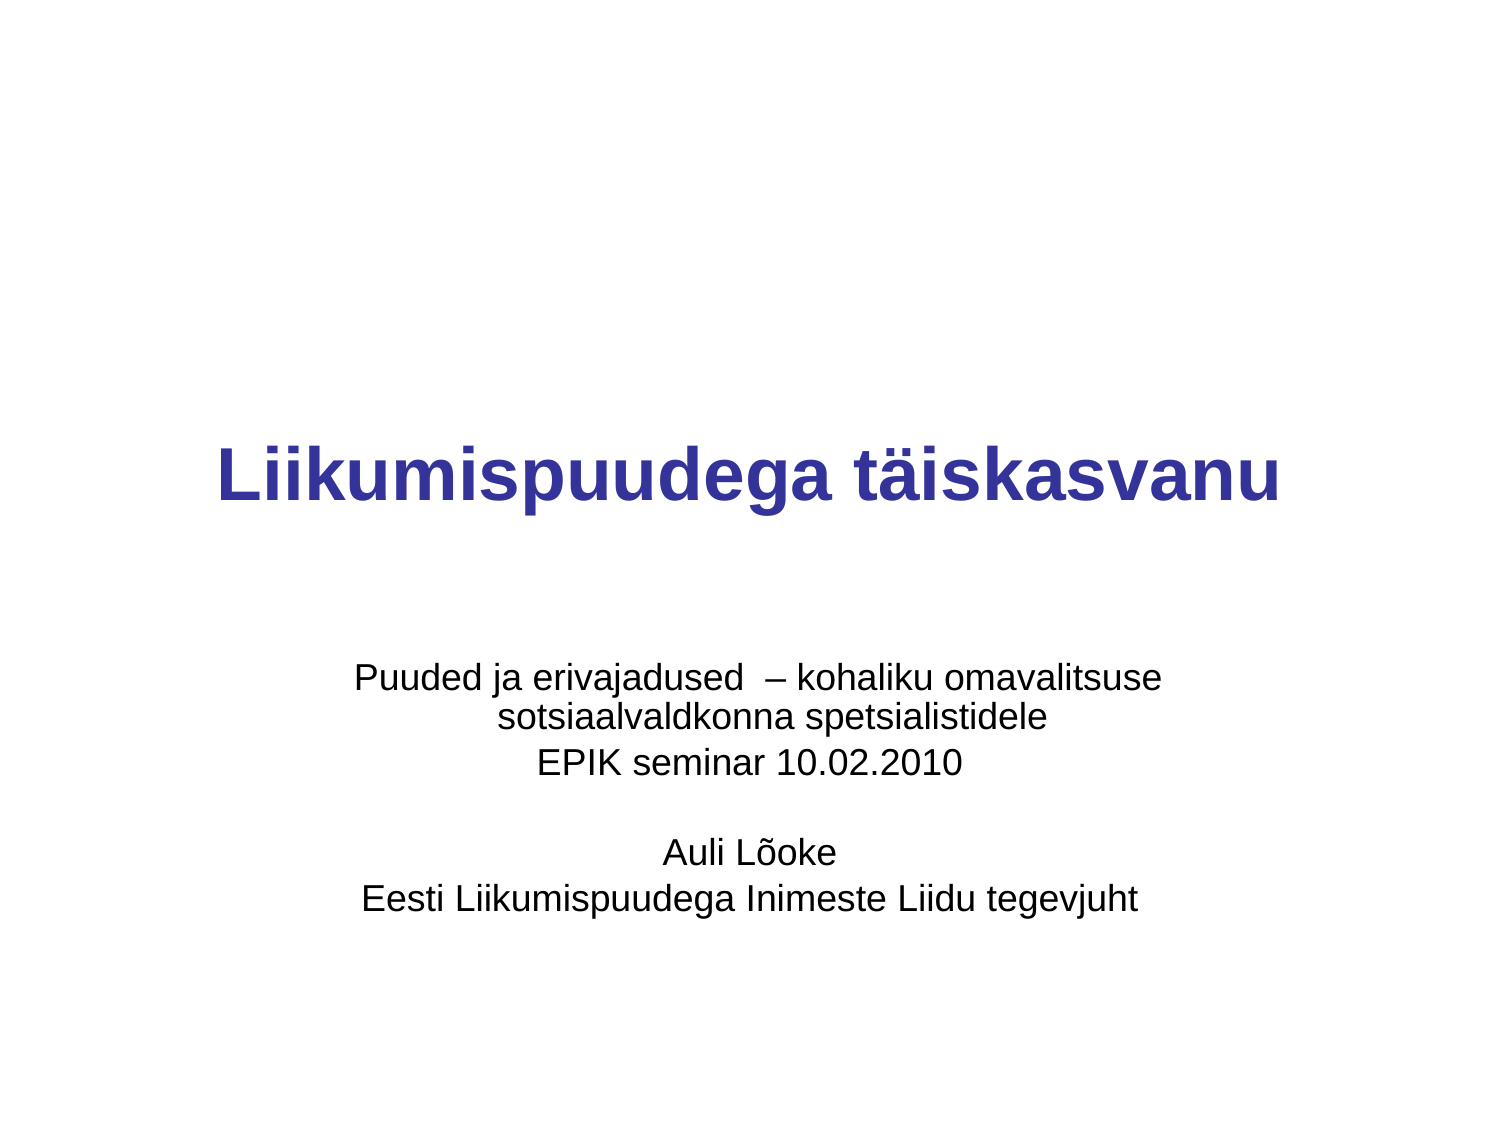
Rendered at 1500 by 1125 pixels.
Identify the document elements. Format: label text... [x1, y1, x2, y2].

subtitle Puuded ja erivajadused – kohaliku omavalitsuse sotsiaalvaldkonna spetsialistidele EPIK seminar 10.02.2010 Auli Lõoke Eesti Liikumispuudega Inimeste Liidu tegevjuht [225, 637, 1276, 927]
title Liikumispuudega täiskasvanu [112, 349, 1388, 591]
